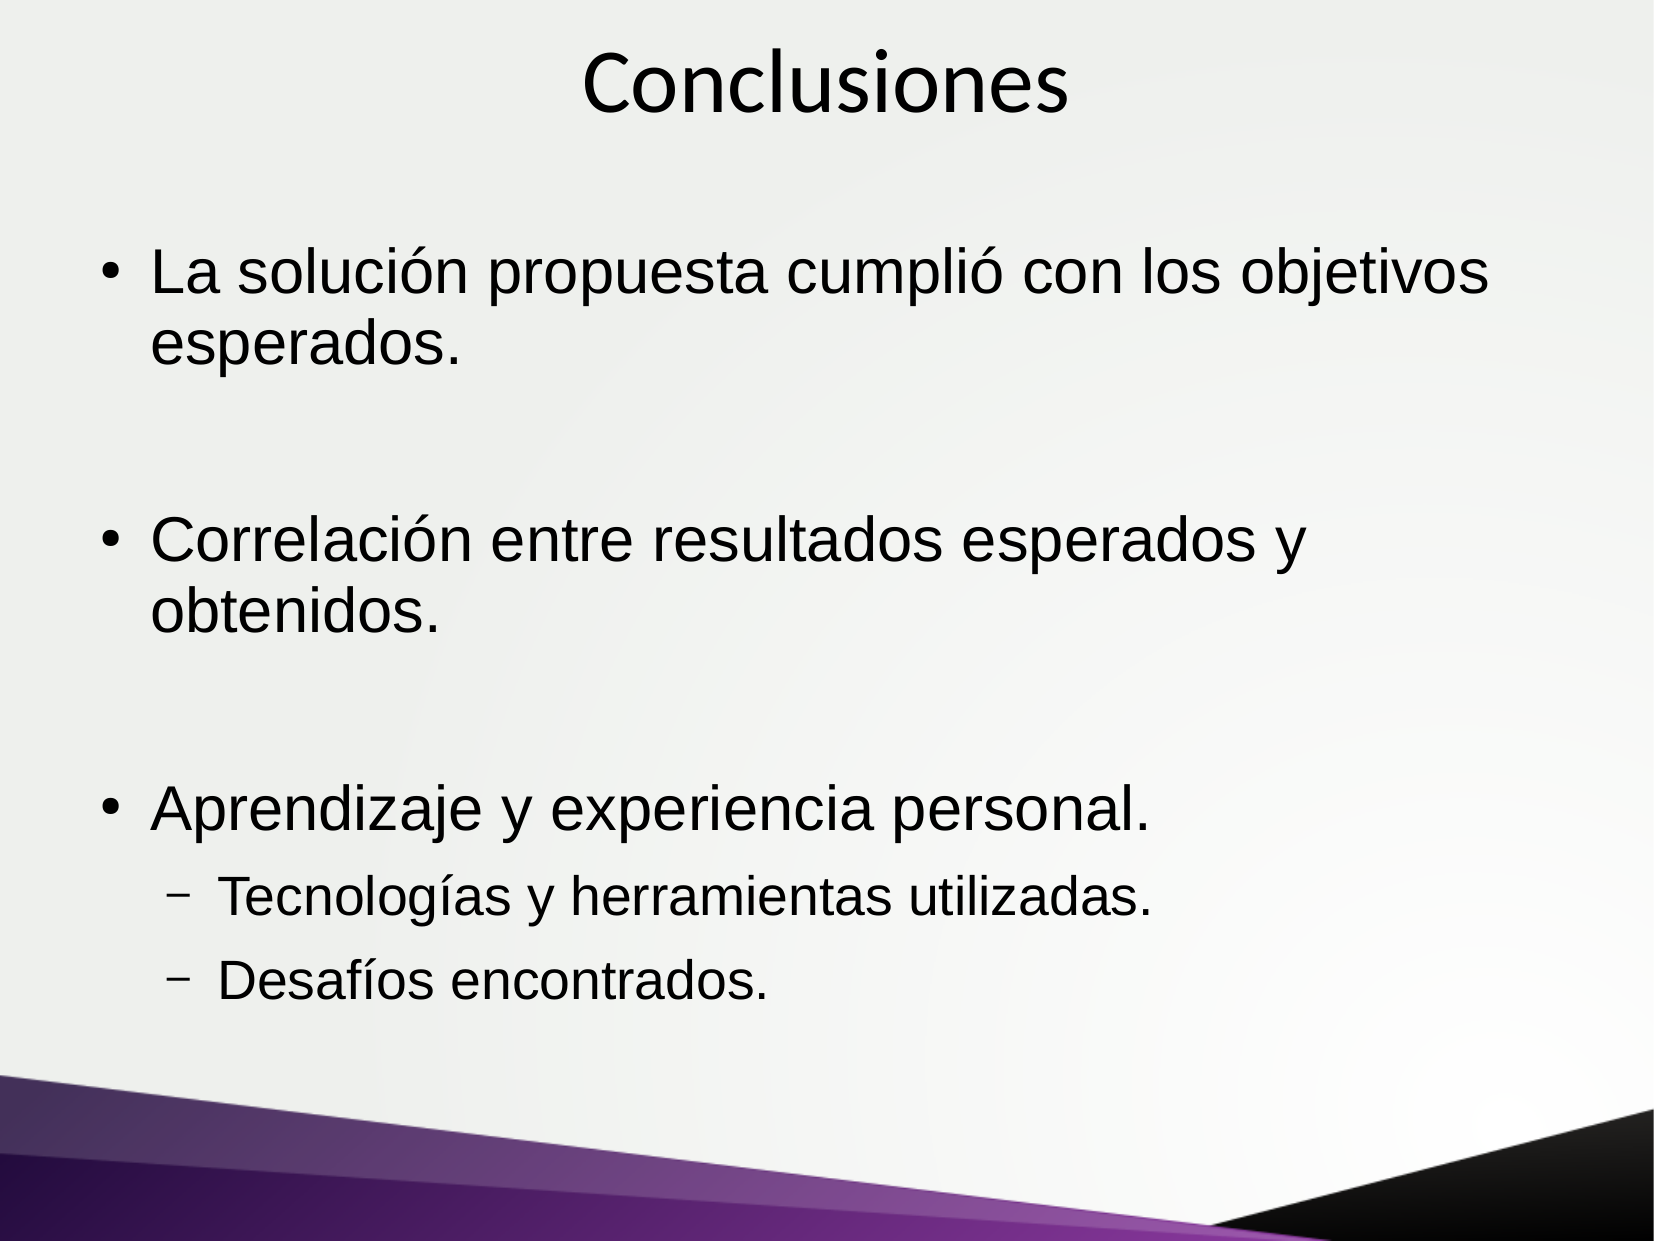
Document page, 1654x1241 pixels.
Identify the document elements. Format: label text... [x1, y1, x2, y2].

picture [0, 0, 1654, 1241]
list La solución propuesta cumplió con los objetivos esperados. Correlación entre resultados esperados y obtenidos. Aprendizaje y experiencia personal. Tecnologías y herramientas utilizadas. Desafíos encontrados. [82, 236, 1571, 1016]
title Conclusiones [82, 33, 1571, 146]
